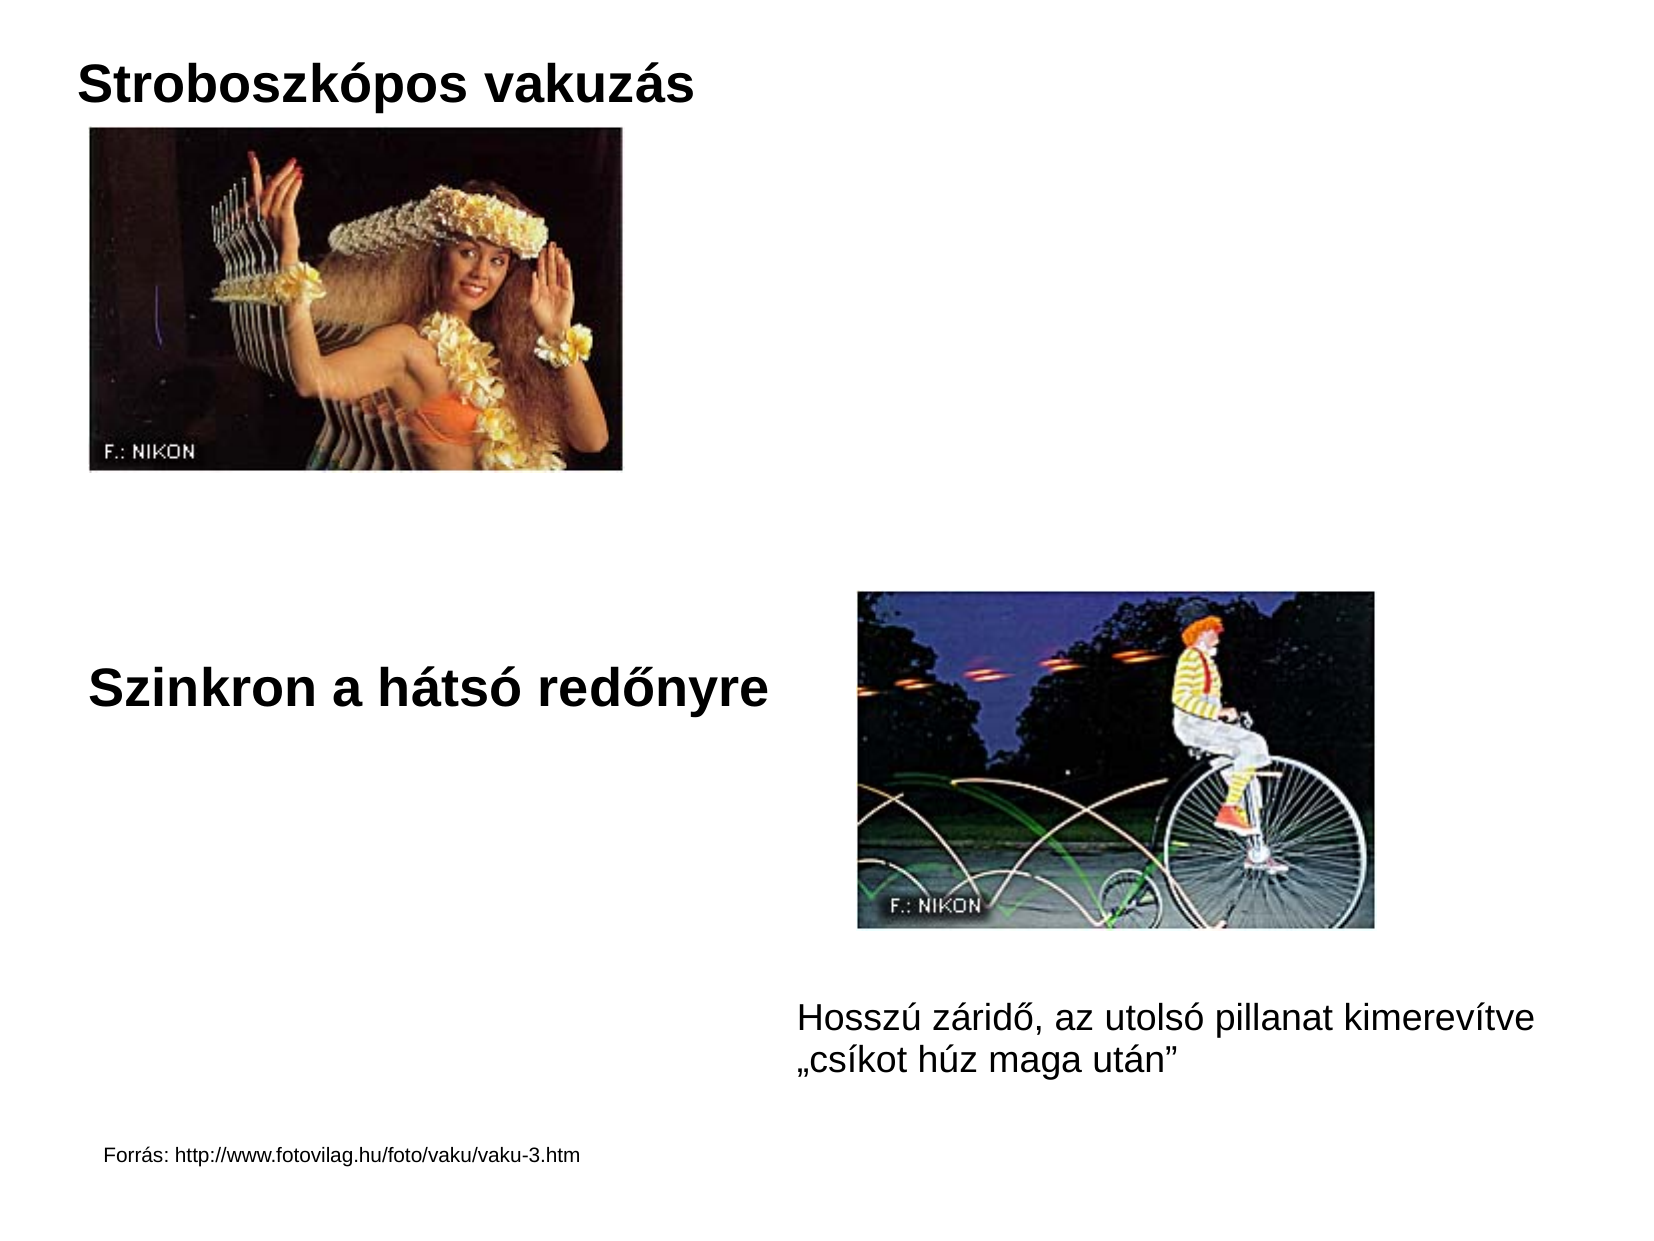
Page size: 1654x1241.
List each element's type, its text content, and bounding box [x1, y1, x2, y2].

text_box Hosszú záridő, az utolsó pillanat kimerevítve „csíkot húz maga után” [782, 989, 1551, 1089]
picture [88, 126, 625, 473]
text_box Forrás: http://www.fotovilag.hu/foto/vaku/vaku-3.htm [88, 1136, 596, 1175]
text_box Stroboszkópos vakuzás [62, 46, 712, 124]
picture [856, 590, 1377, 931]
text_box Szinkron a hátsó redőnyre [73, 649, 786, 727]
